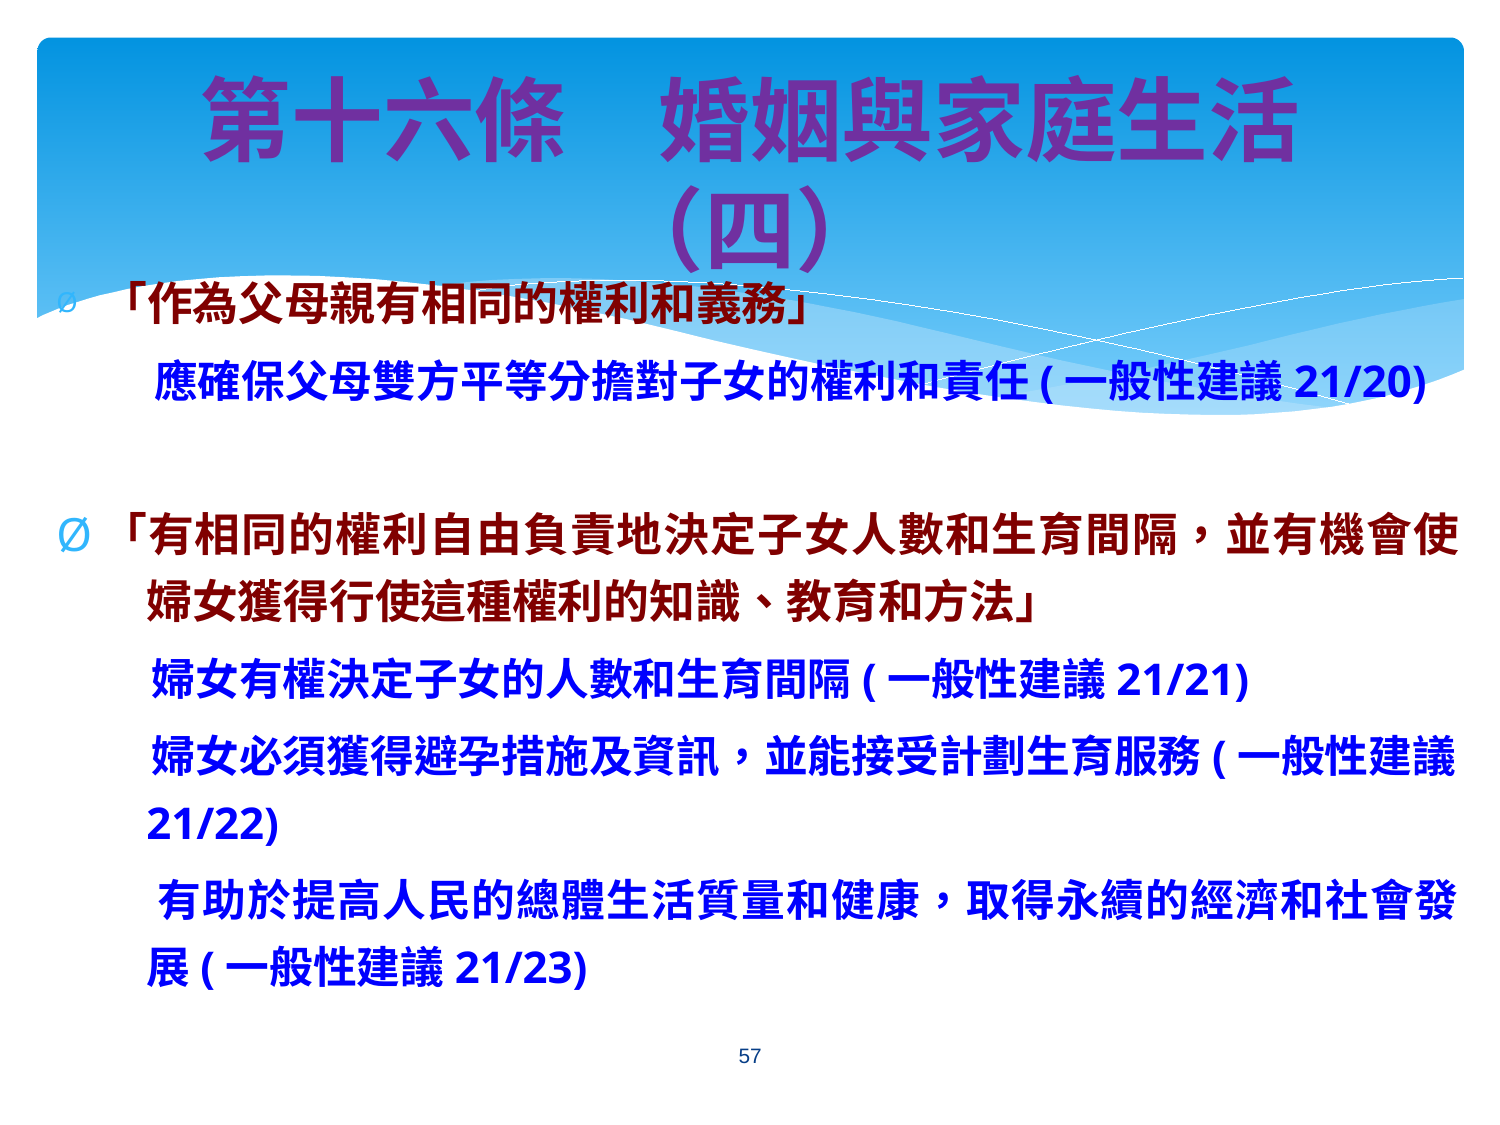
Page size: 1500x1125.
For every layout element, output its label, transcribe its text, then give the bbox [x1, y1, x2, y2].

list 「作為父母親有相同的權利和義務」 應確保父母雙方平等分擔對子女的權利和責任(一般性建議21/20) 「有相同的權利自由負責地決定子女人數和生育間隔，並有機會使婦女獲得行使這種權利的知識、教育和方法」 婦女有權決定子女的人數和生育間隔(一般性建議21/21) 婦女必須獲得避孕措施及資訊，並能接受計劃生育服務(一般性建議21/22) 有助於提高人民的總體生活質量和健康，取得永續的經濟和社會發展(一般性建議21/23) [41, 255, 1474, 1083]
text_box 57 [654, 1025, 846, 1086]
title 第十六條 婚姻與家庭生活（四） [75, 55, 1426, 262]
